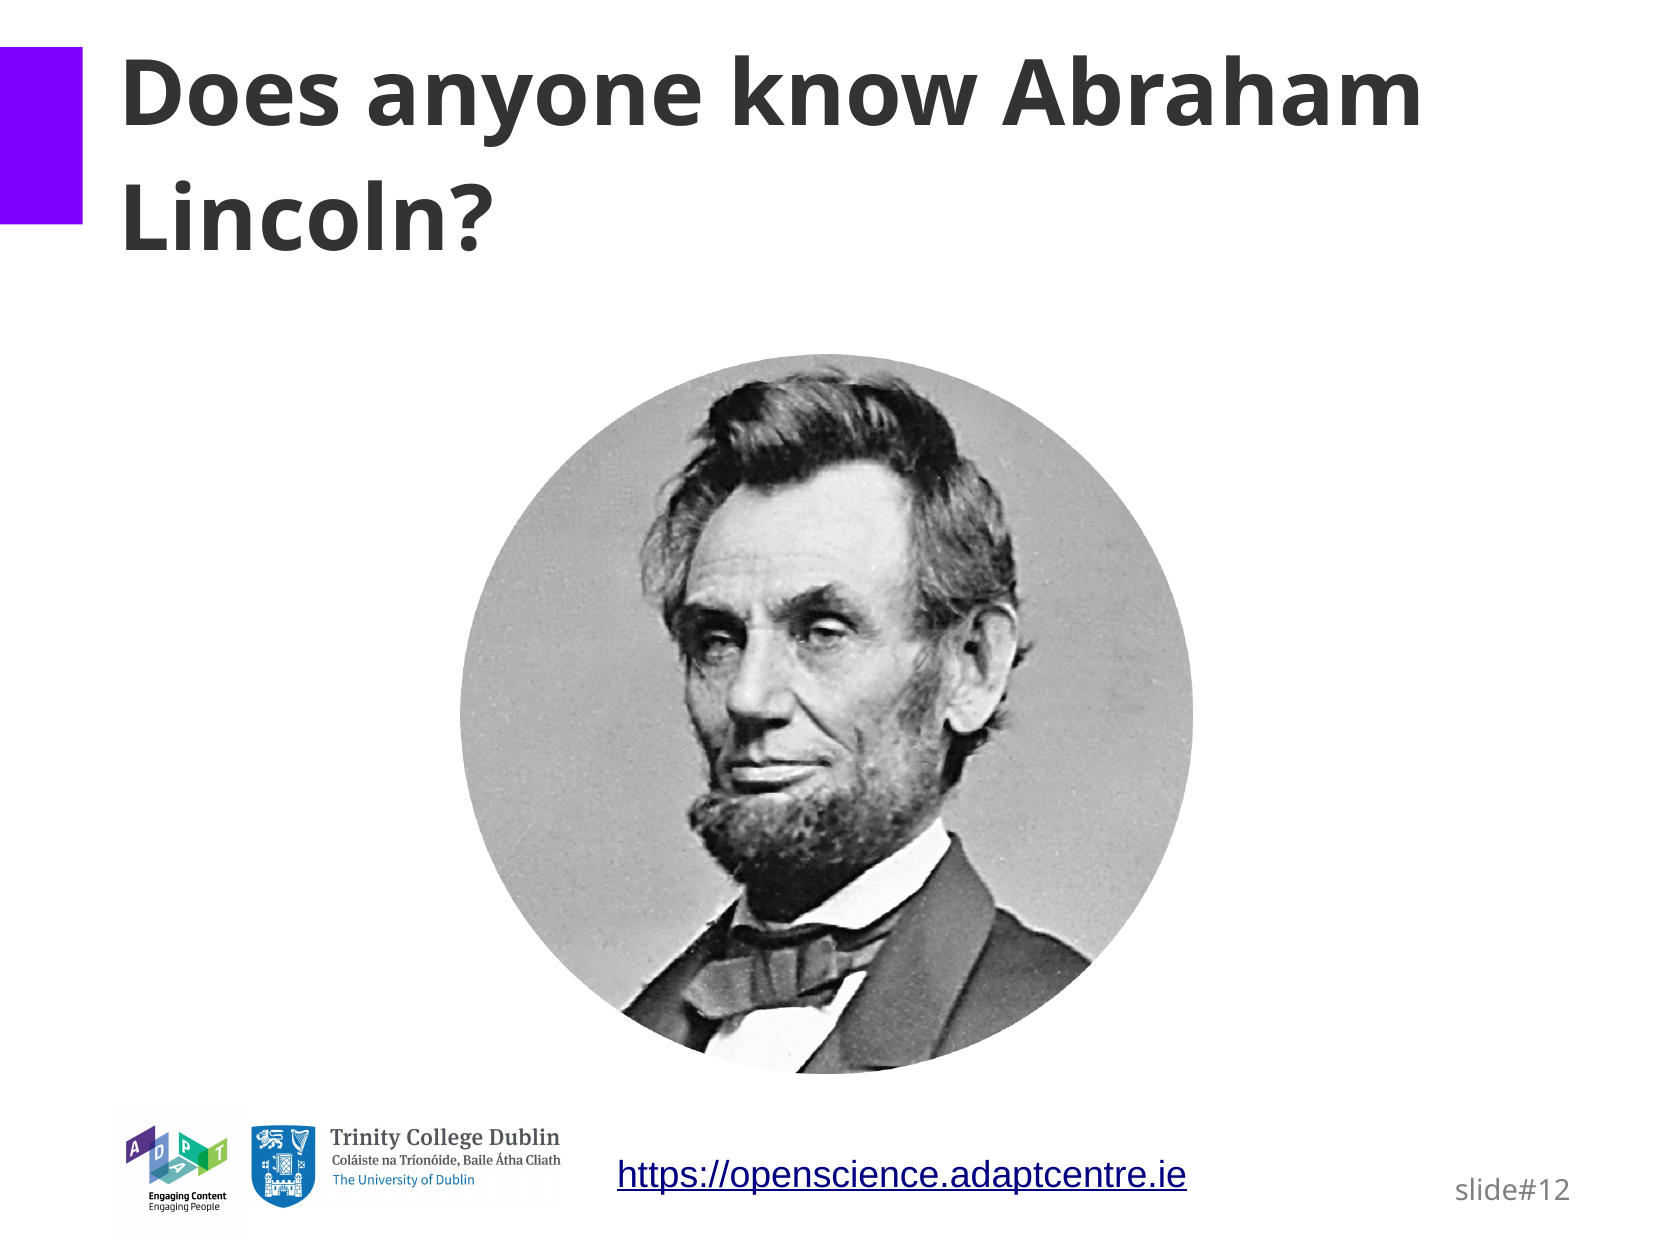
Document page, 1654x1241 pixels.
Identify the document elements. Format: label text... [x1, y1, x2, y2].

title Does anyone know Abraham Lincoln? [118, 45, 1571, 260]
picture [248, 1122, 564, 1211]
picture [460, 354, 1193, 1074]
picture [106, 1098, 247, 1239]
